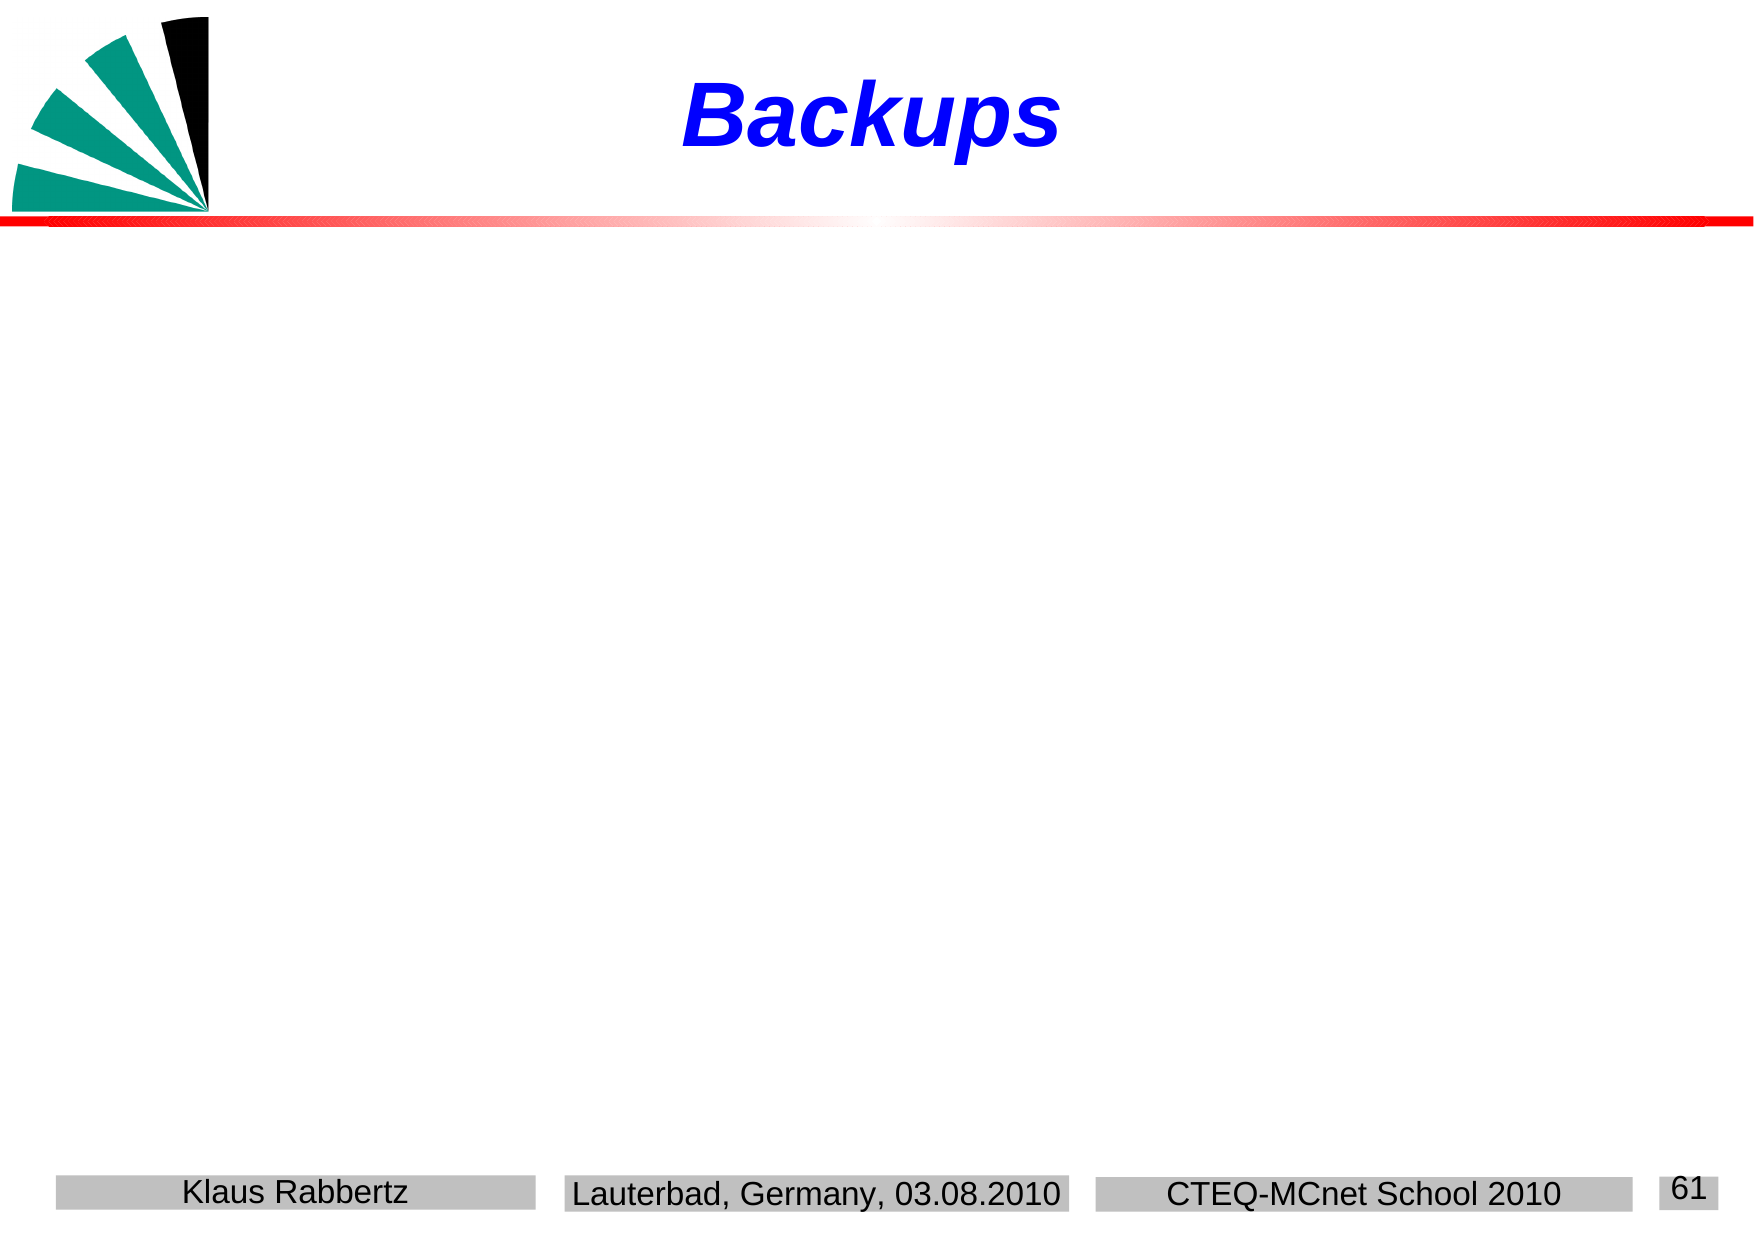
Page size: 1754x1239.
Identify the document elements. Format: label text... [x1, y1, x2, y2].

picture [12, 17, 209, 214]
title Backups [220, 16, 1525, 213]
